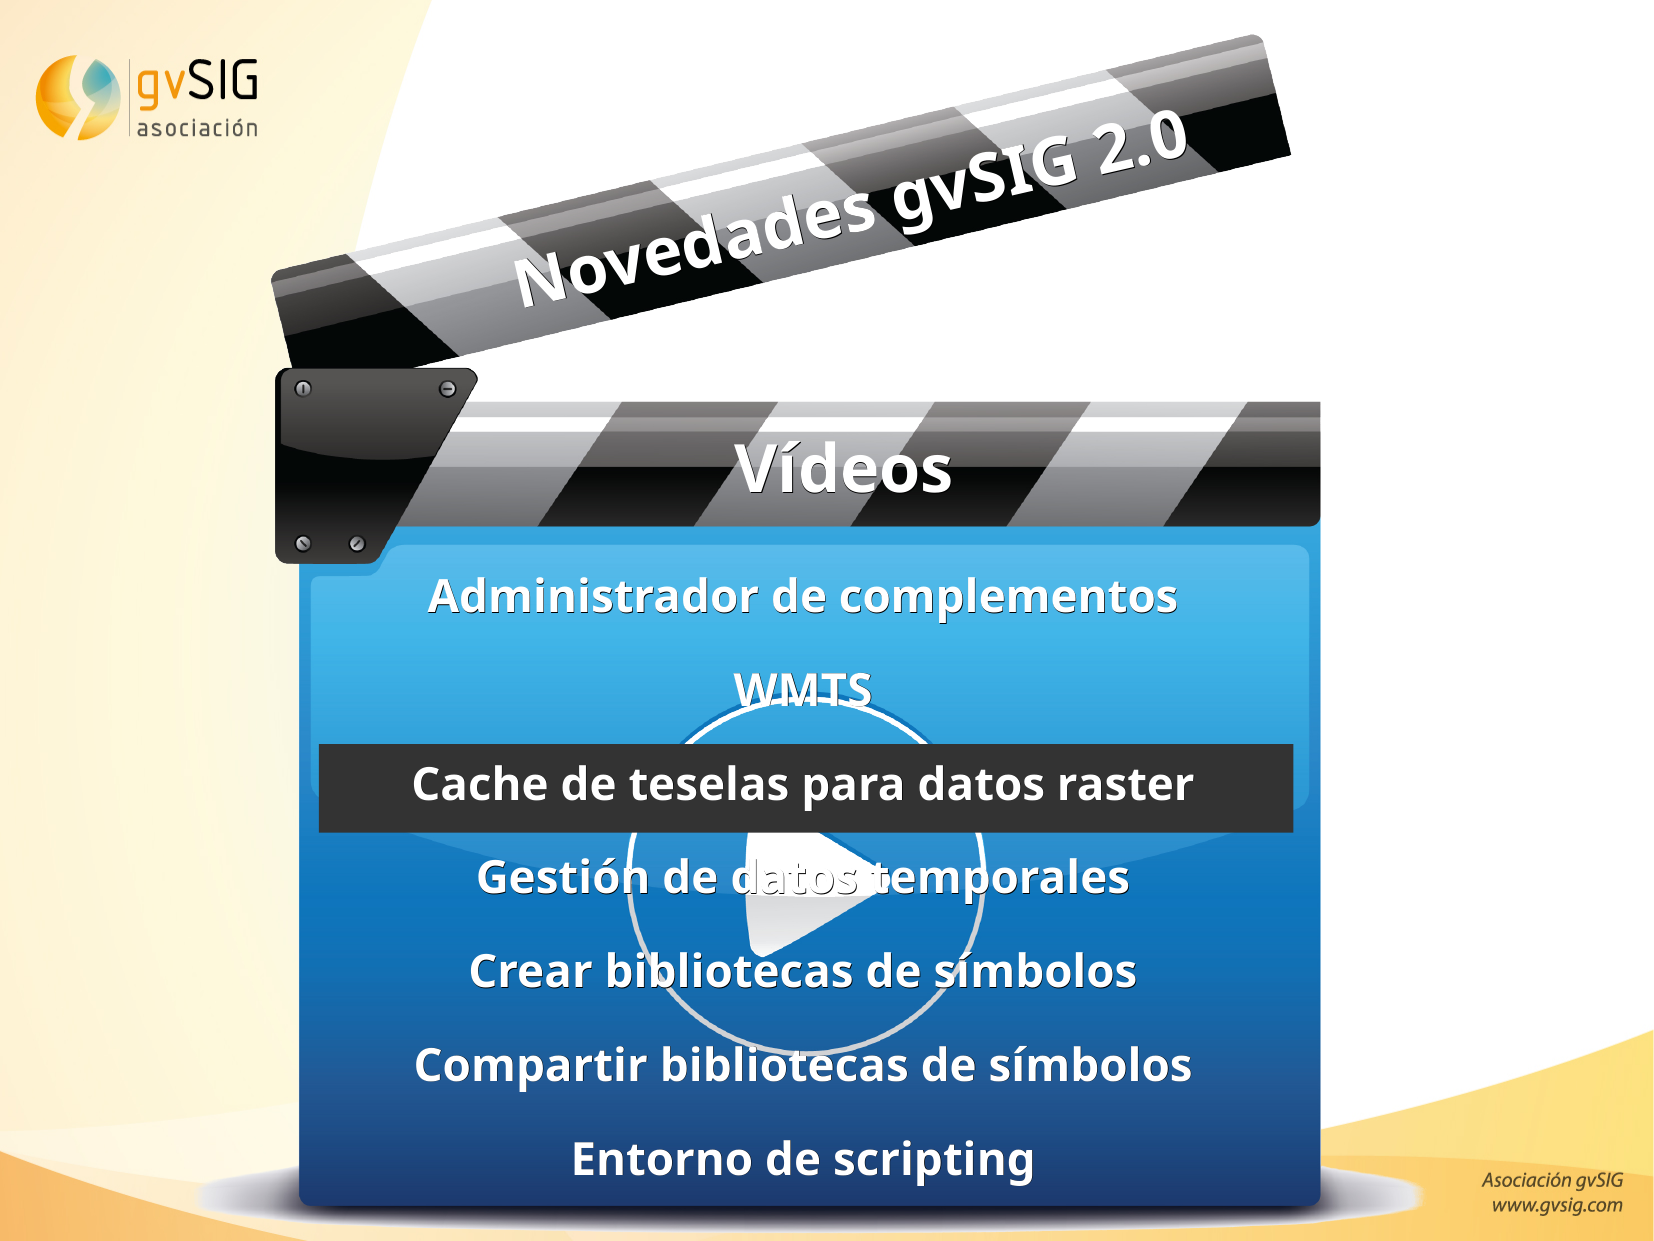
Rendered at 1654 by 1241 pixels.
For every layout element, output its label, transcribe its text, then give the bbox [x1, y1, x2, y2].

title Vídeos [129, 407, 1559, 526]
title Administrador de complementos WMTS Cache de teselas para datos raster Gestión de datos temporales Crear bibliotecas de símbolos Compartir bibliotecas de símbolos Entorno de scripting [88, 586, 1518, 1197]
picture [0, 0, 1654, 1241]
title Novedades gvSIG 2.0 [140, 0, 1560, 407]
